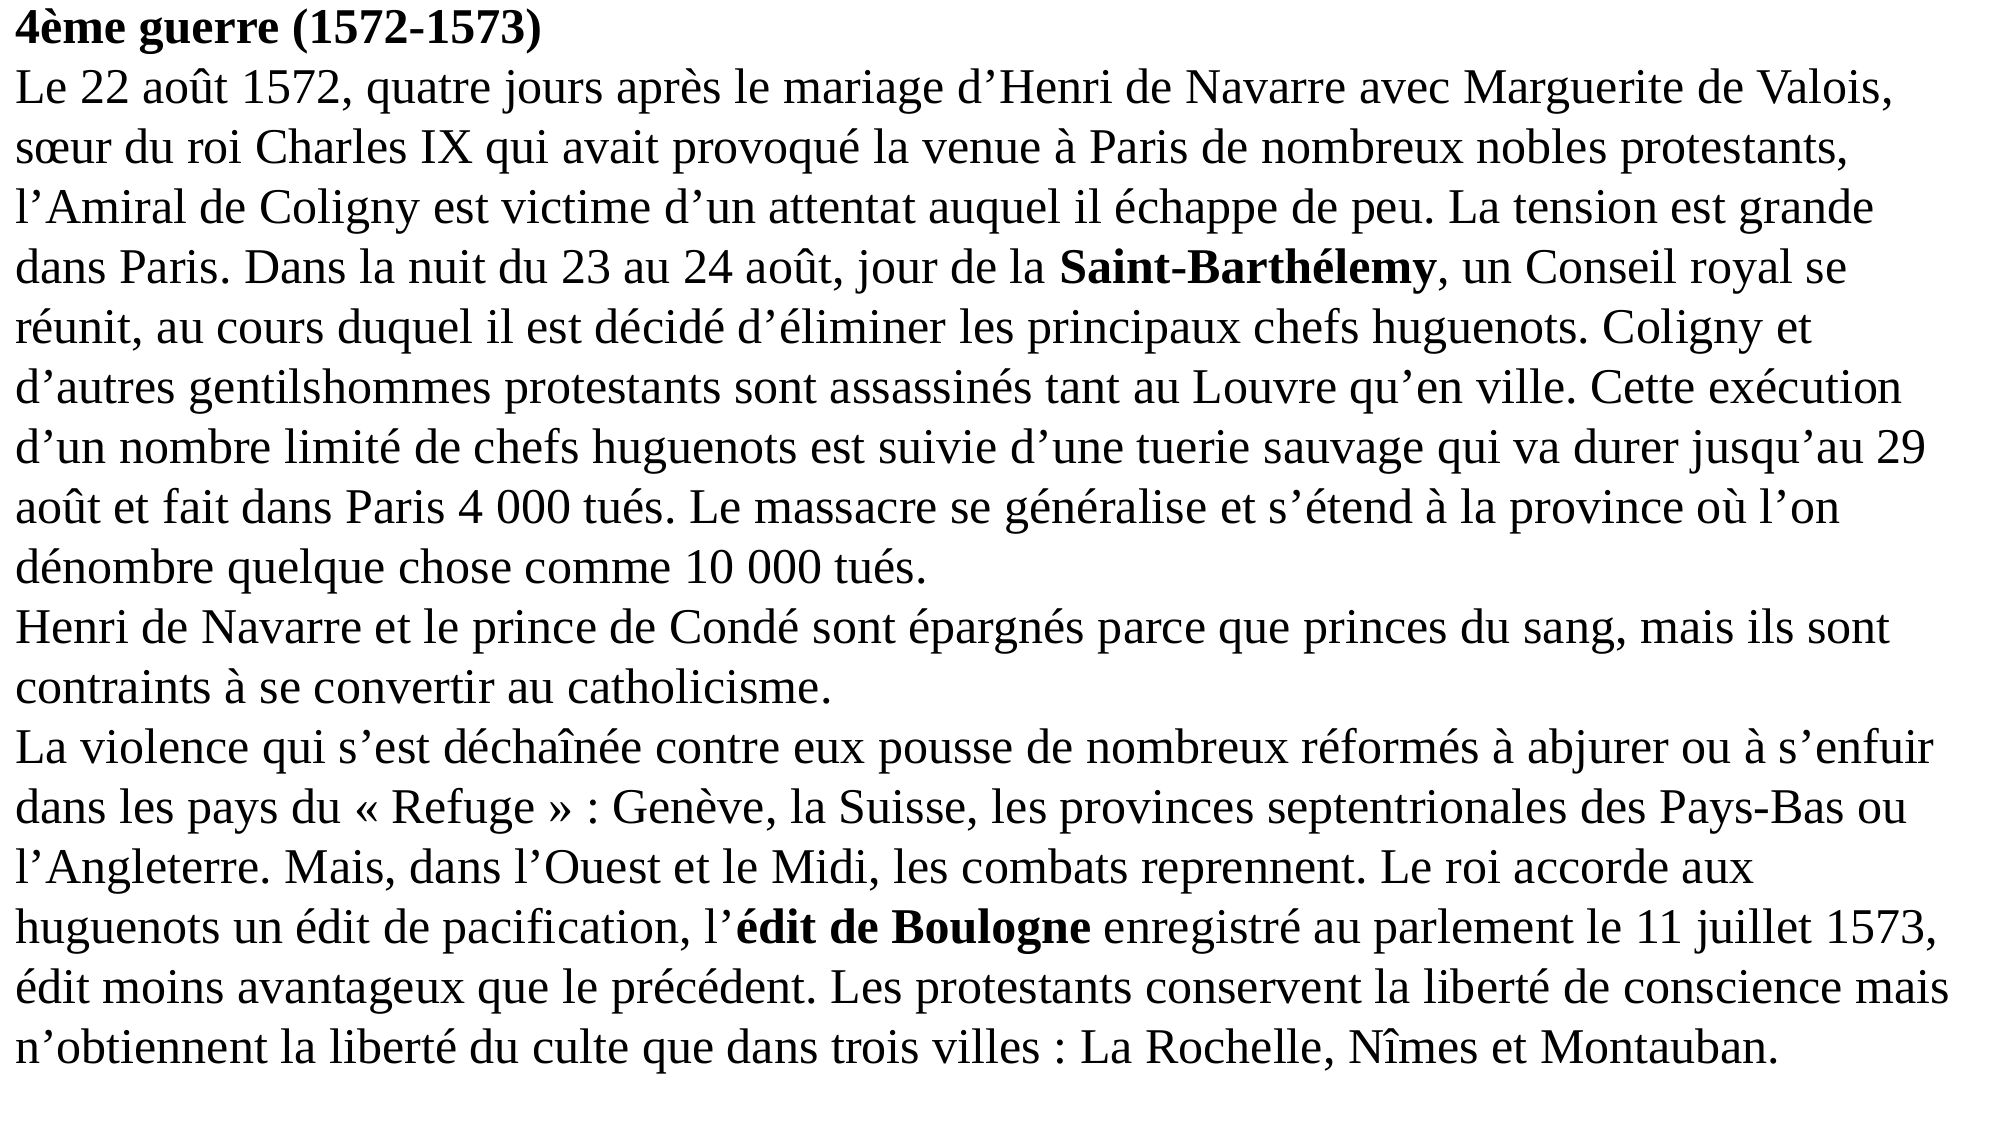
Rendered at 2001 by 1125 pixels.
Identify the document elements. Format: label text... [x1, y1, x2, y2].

text_box 4ème guerre (1572-1573) Le 22 août 1572, quatre jours après le mariage d’Henri de Navarre avec Marguerite de Valois, sœur du roi Charles IX qui avait provoqué la venue à Paris de nombreux nobles protestants, l’Amiral de Coligny est victime d’un attentat auquel il échappe de peu. La tension est grande dans Paris. Dans la nuit du 23 au 24 août, jour de la Saint-Barthélemy, un Conseil royal se réunit, au cours duquel il est décidé d’éliminer les principaux chefs huguenots. Coligny et d’autres gentilshommes protestants sont assassinés tant au Louvre qu’en ville. Cette exécution d’un nombre limité de chefs huguenots est suivie d’une tuerie sauvage qui va durer jusqu’au 29 août et fait dans Paris 4 000 tués. Le massacre se généralise et s’étend à la province où l’on dénombre quelque chose comme 10 000 tués. Henri de Navarre et le prince de Condé sont épargnés parce que princes du sang, mais ils sont contraints à se convertir au catholicisme. La violence qui s’est déchaînée contre eux pousse de nombreux réformés à abjurer ou à s’enfuir dans les pays du « Refuge » : Genève, la Suisse, les provinces septentrionales des Pays-Bas ou l’Angleterre. Mais, dans l’Ouest et le Midi, les combats reprennent. Le roi accorde aux huguenots un édit de pacification, l’édit de Boulogne enregistré au parlement le 11 juillet 1573, édit moins avantageux que le précédent. Les protestants conservent la liberté de conscience mais n’obtiennent la liberté du culte que dans trois villes : La Rochelle, Nîmes et Montauban. [0, 0, 1987, 1092]
